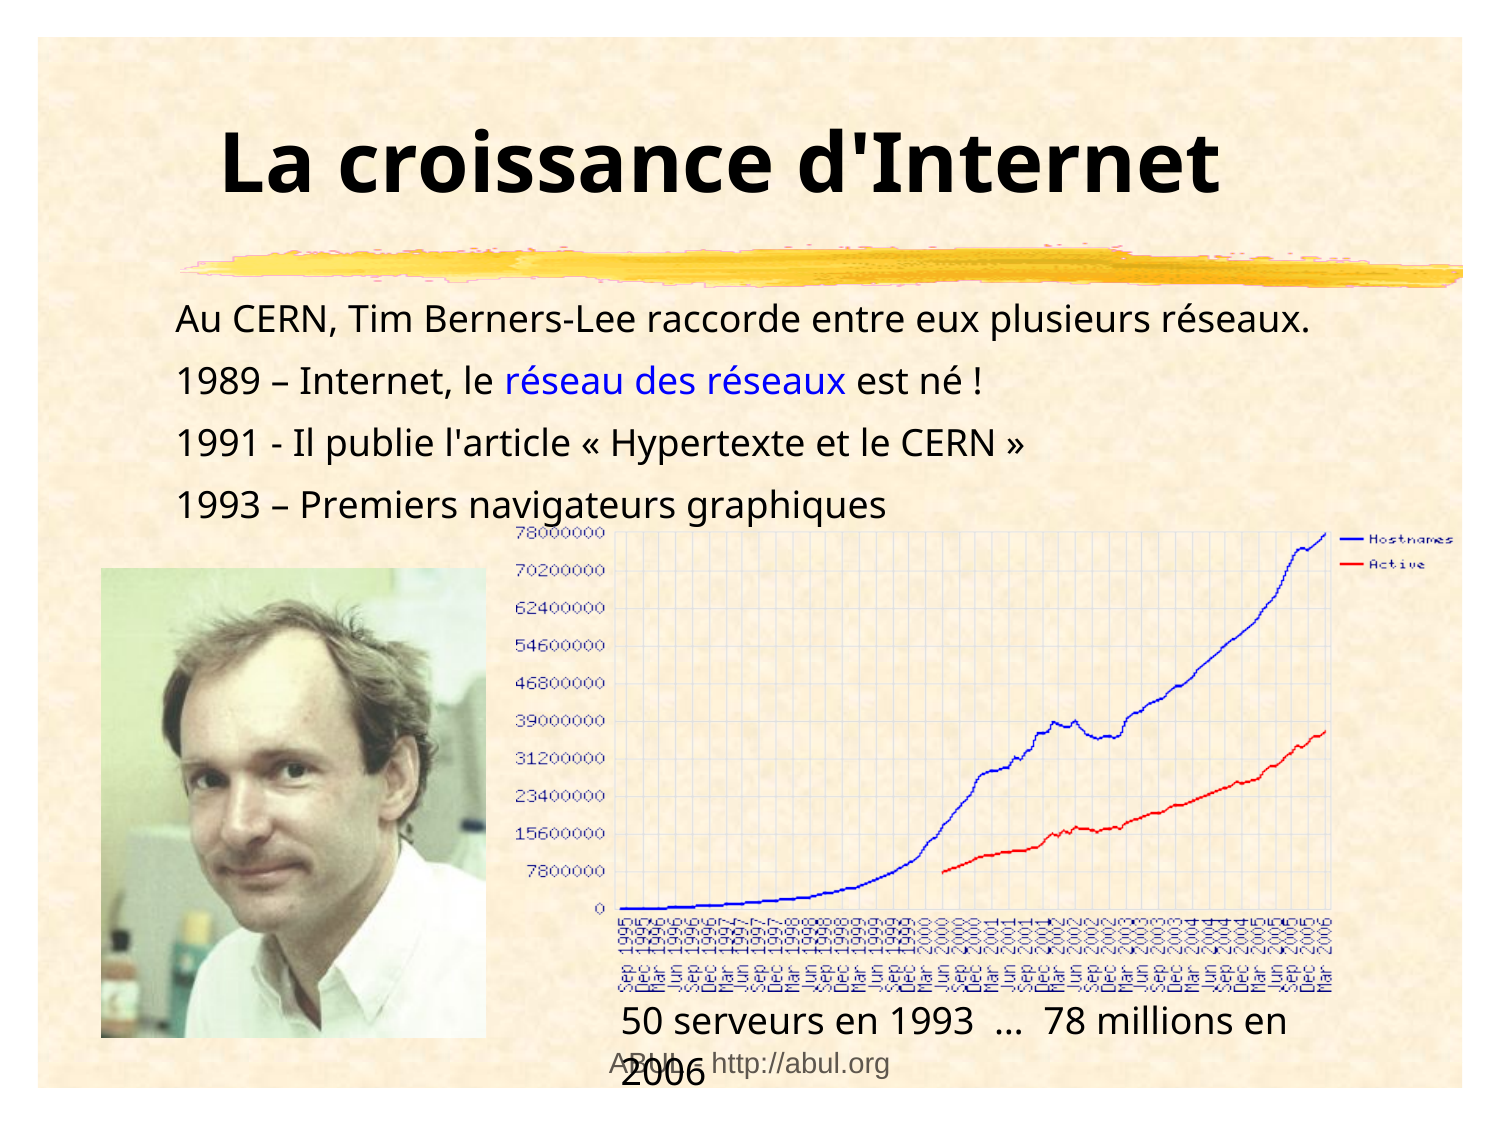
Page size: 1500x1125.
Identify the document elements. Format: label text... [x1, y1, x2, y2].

text_box 50 serveurs en 1993 … 78 millions en 2006 [605, 992, 1387, 1048]
picture [37, 37, 1463, 1088]
title La croissance d'Internet [203, 72, 1439, 248]
text_box Au CERN, Tim Berners-Lee raccorde entre eux plusieurs réseaux. 1989 – Internet, le réseau des réseaux est né ! 1991 - Il publie l'article « Hypertexte et le CERN » 1993 – Premiers navigateurs graphiques [80, 292, 1445, 526]
